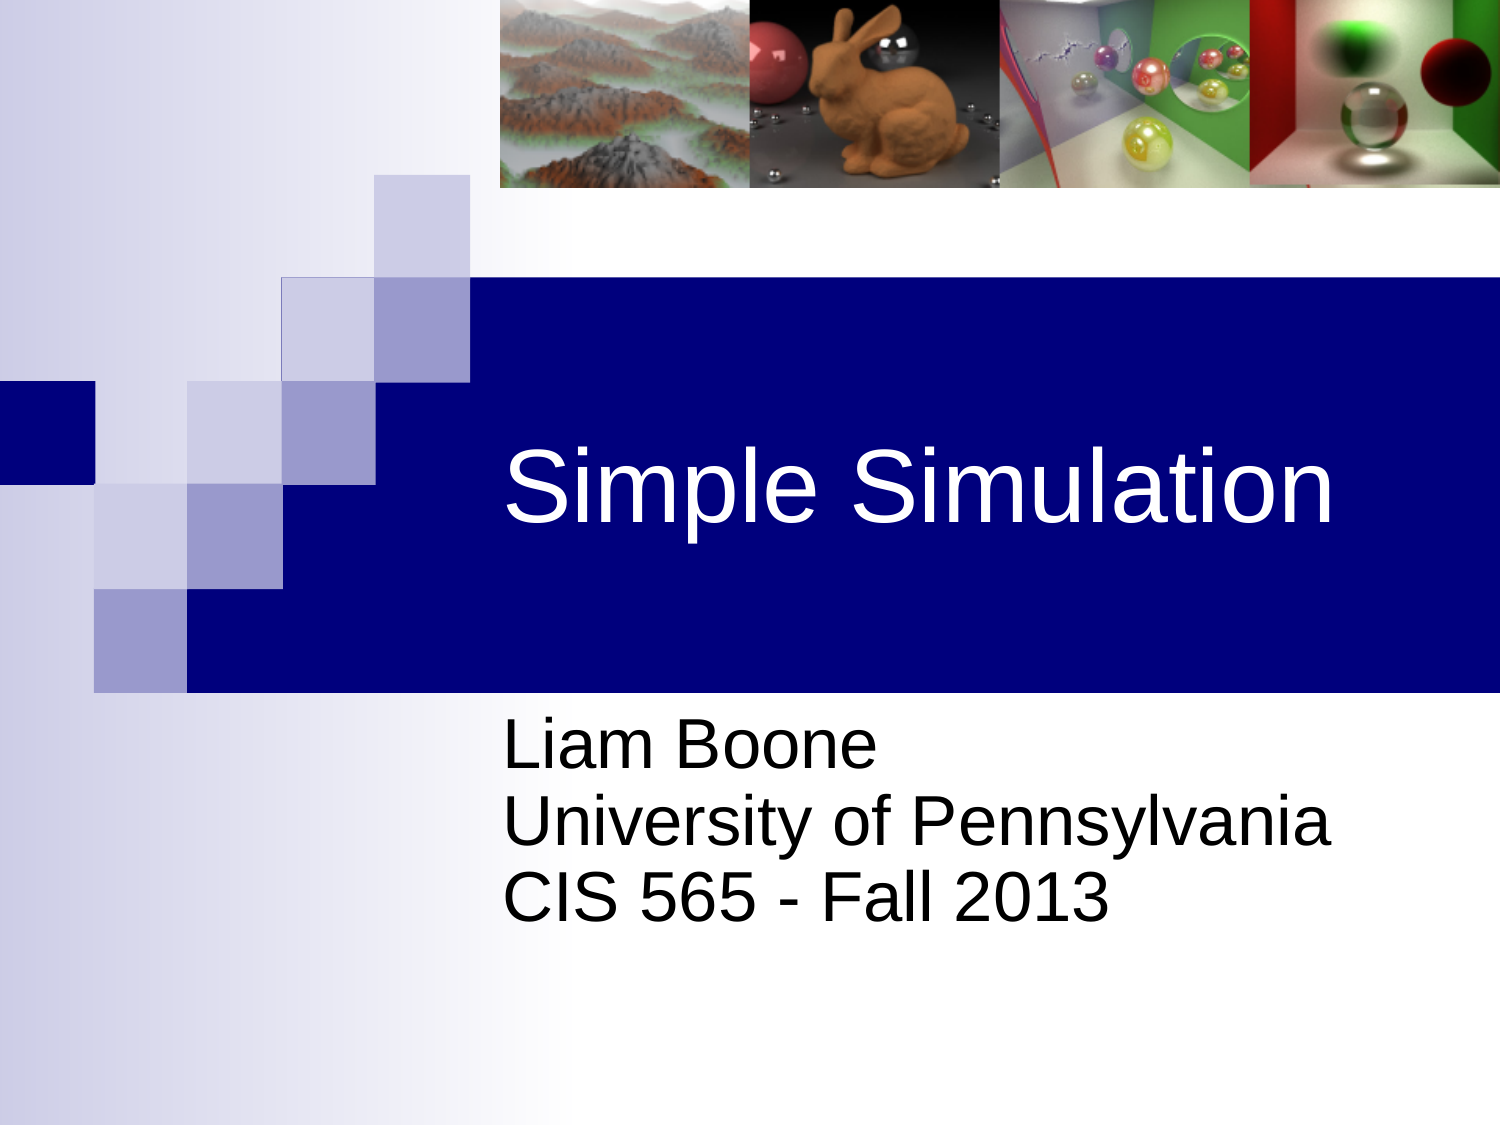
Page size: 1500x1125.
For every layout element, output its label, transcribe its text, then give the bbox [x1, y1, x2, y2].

picture [500, 0, 1500, 188]
text_box Liam Boone University of Pennsylvania CIS 565 - Fall 2013 [487, 699, 1475, 988]
text_box Simple Simulation [487, 299, 1475, 663]
